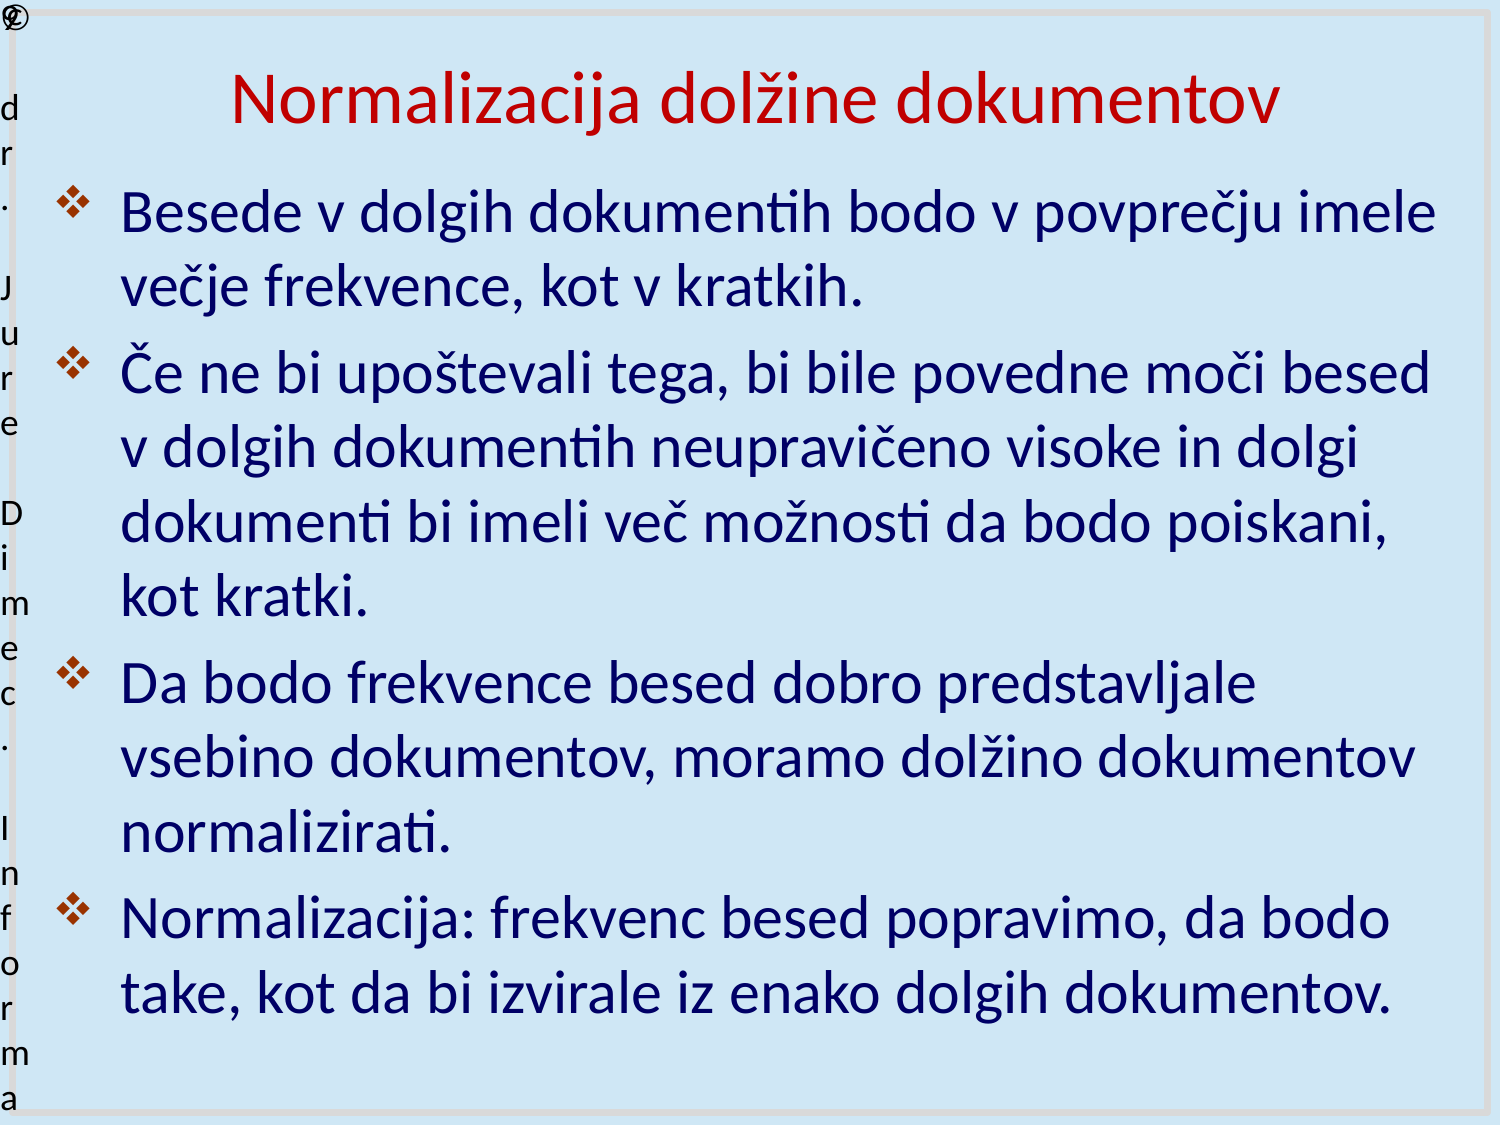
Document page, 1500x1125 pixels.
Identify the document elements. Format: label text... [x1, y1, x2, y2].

title Normalizacija dolžine dokumentov [37, 37, 1475, 150]
list Besede v dolgih dokumentih bodo v povprečju imele večje frekvence, kot v kratkih. Če ne bi upoštevali tega, bi bile povedne moči besed v dolgih dokumentih neupravičeno visoke in dolgi dokumenti bi imeli več možnosti da bodo poiskani, kot kratki. Da bodo frekvence besed dobro predstavljale vsebino dokumentov, moramo dolžino dokumentov normalizirati. Normalizacija: frekvenc besed popravimo, da bodo take, kot da bi izvirale iz enako dolgih dokumentov. [37, 162, 1475, 1050]
